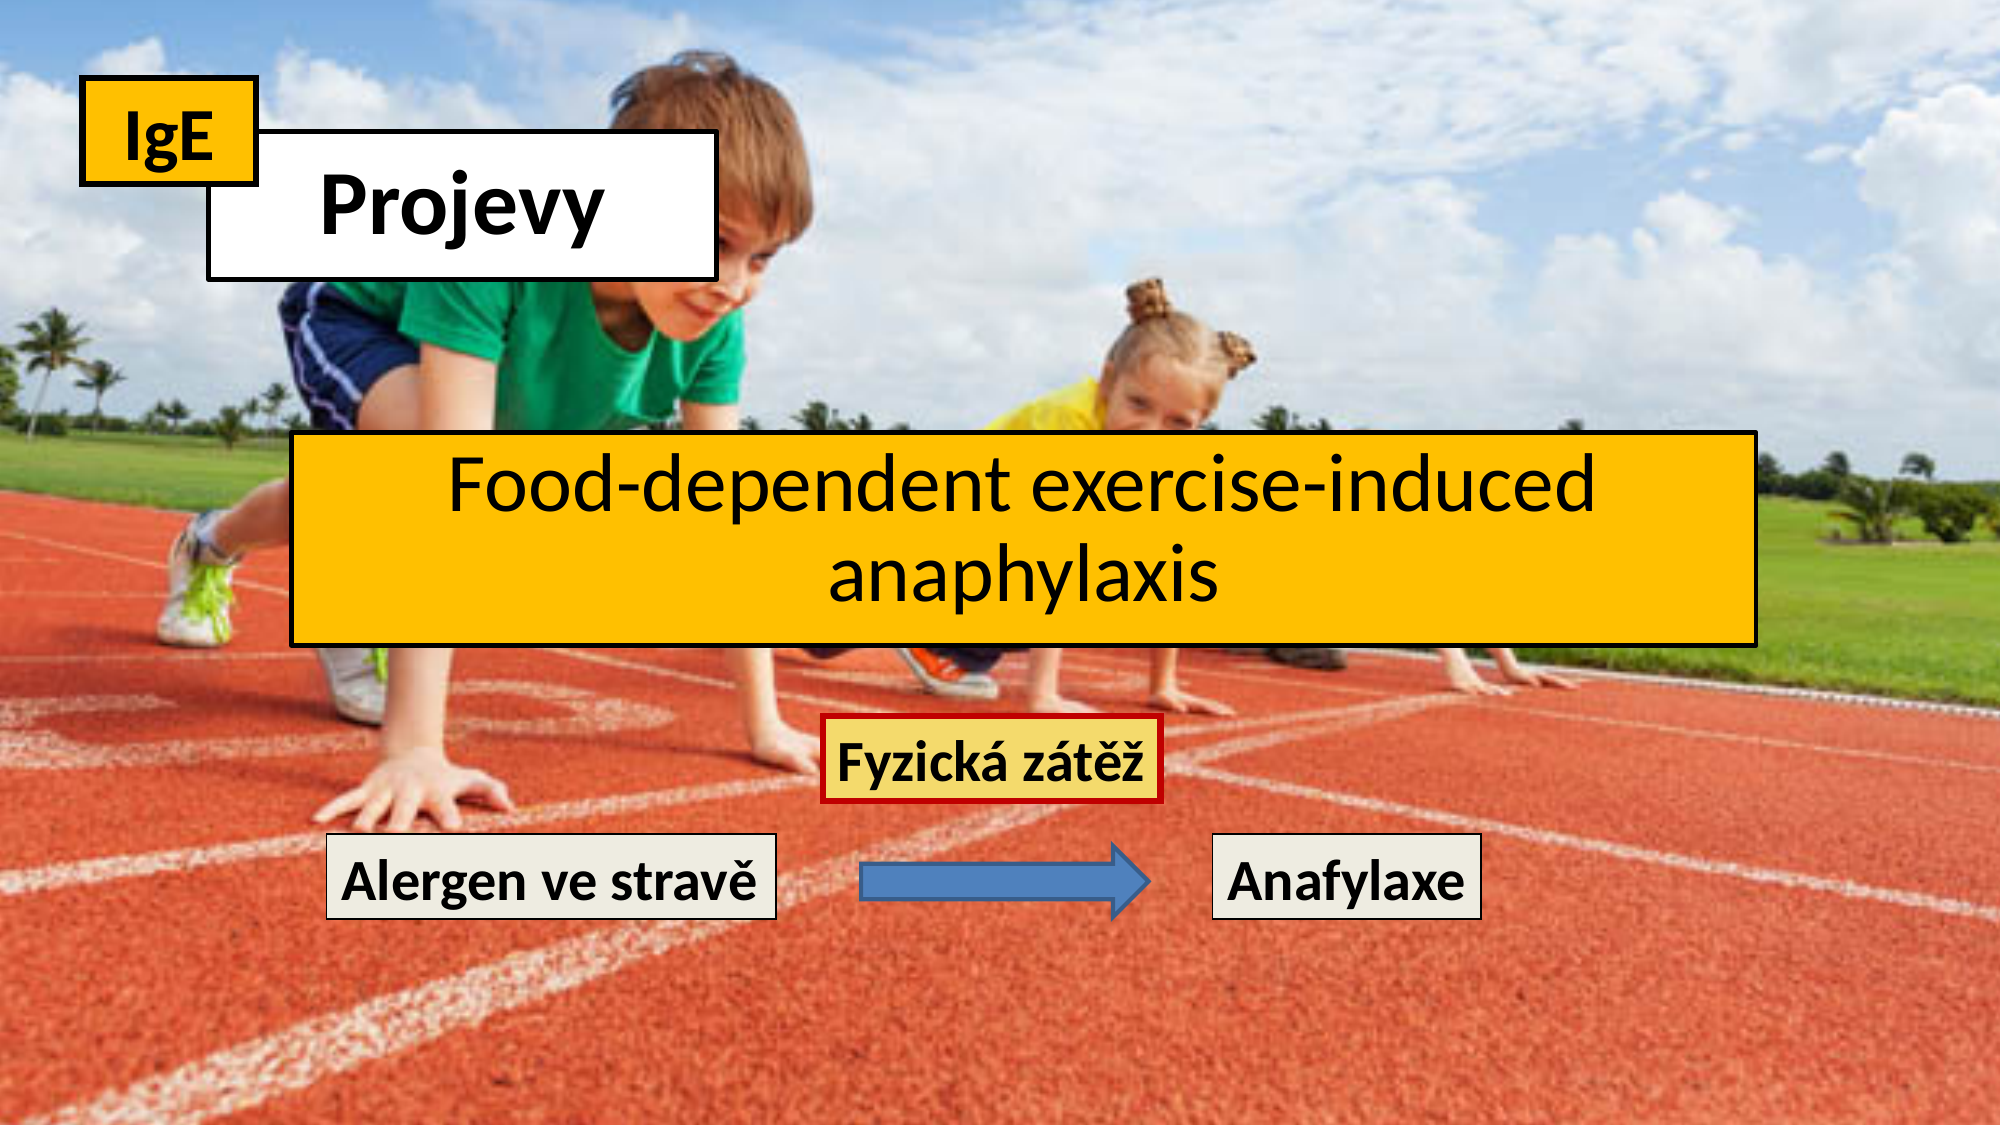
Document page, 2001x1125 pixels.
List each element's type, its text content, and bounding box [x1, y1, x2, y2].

text_box [861, 846, 1149, 917]
title Projevy [208, 131, 717, 280]
list Food-dependent exercise-induced anaphylaxis [291, 432, 1757, 646]
picture [0, 0, 2000, 1125]
text_box IgE [82, 78, 256, 185]
text_box Alergen ve stravě [327, 834, 776, 919]
text_box Fyzická zátěž [823, 716, 1160, 801]
text_box Anafylaxe [1213, 834, 1481, 919]
